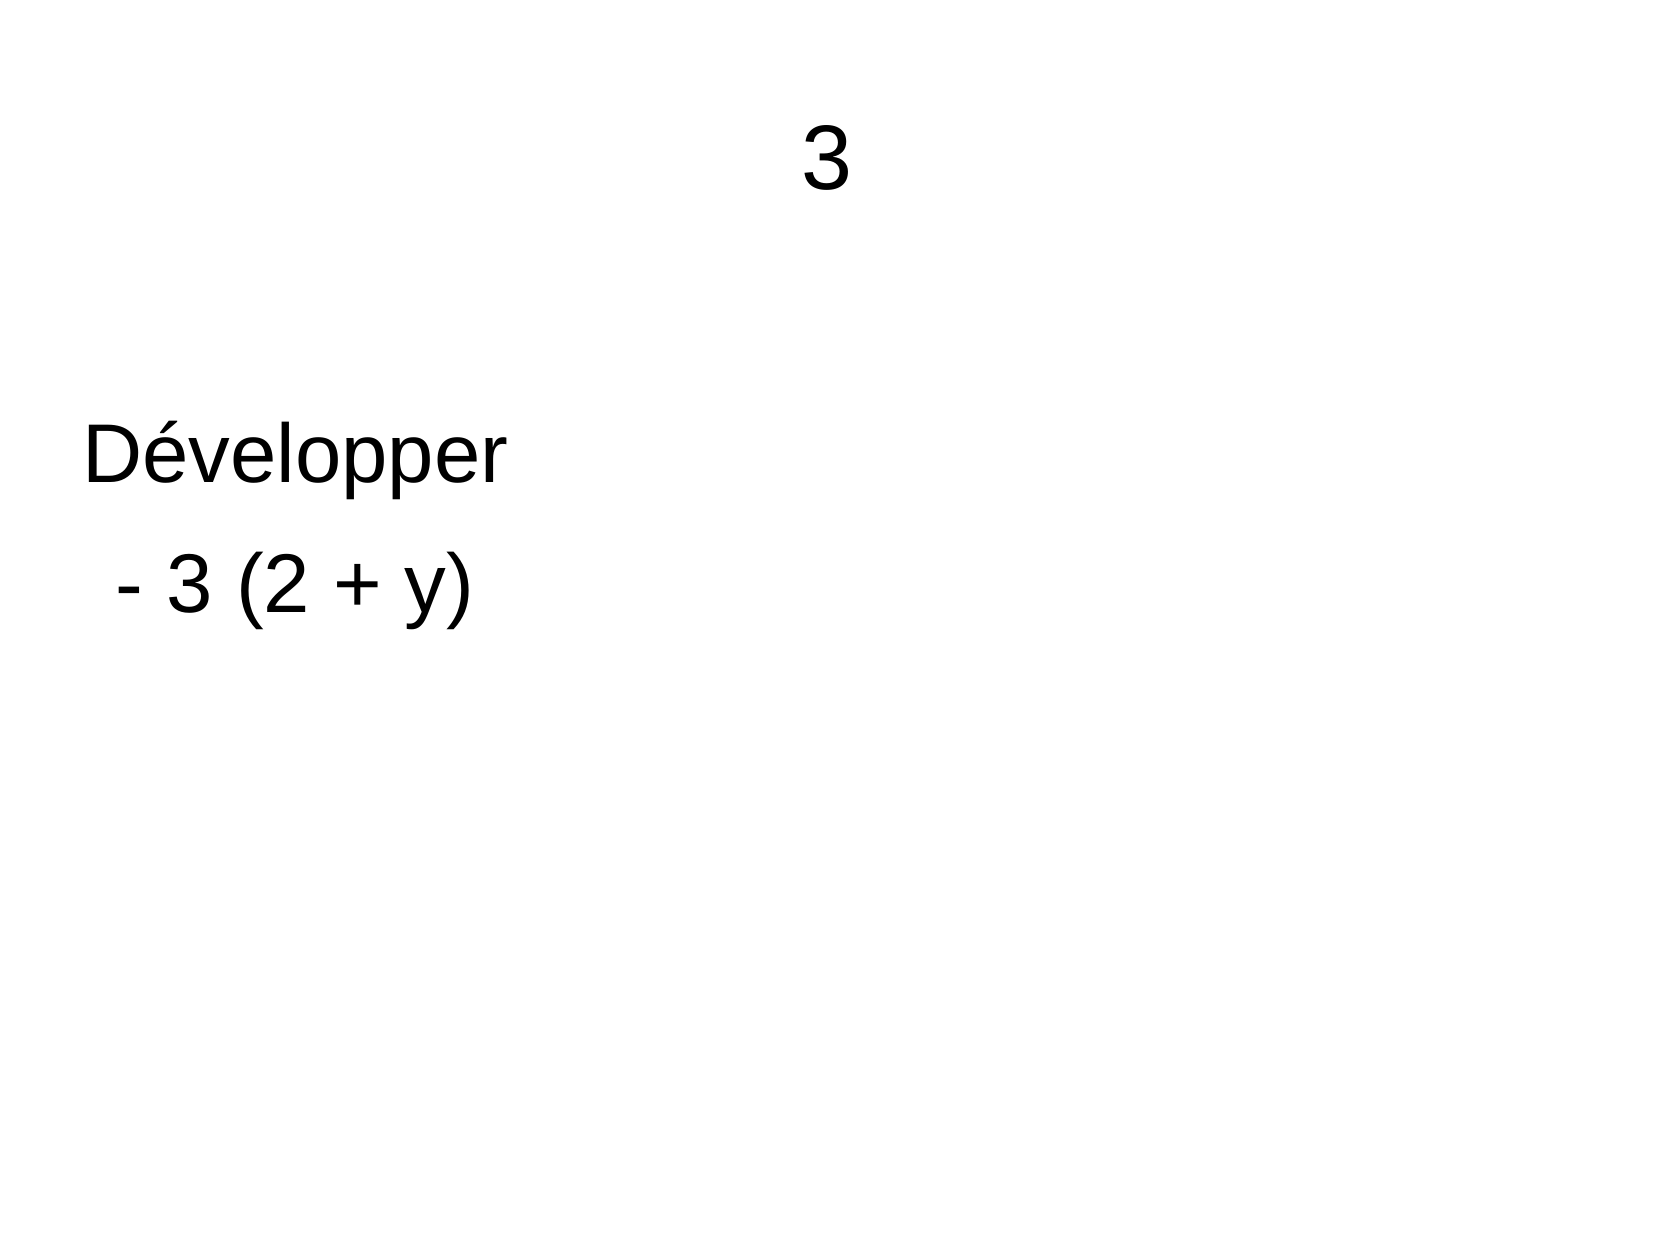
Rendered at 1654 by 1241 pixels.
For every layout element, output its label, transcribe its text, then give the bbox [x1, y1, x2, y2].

title 3 [82, 49, 1571, 257]
list Développer - 3 (2 + y) [82, 290, 1571, 1010]
